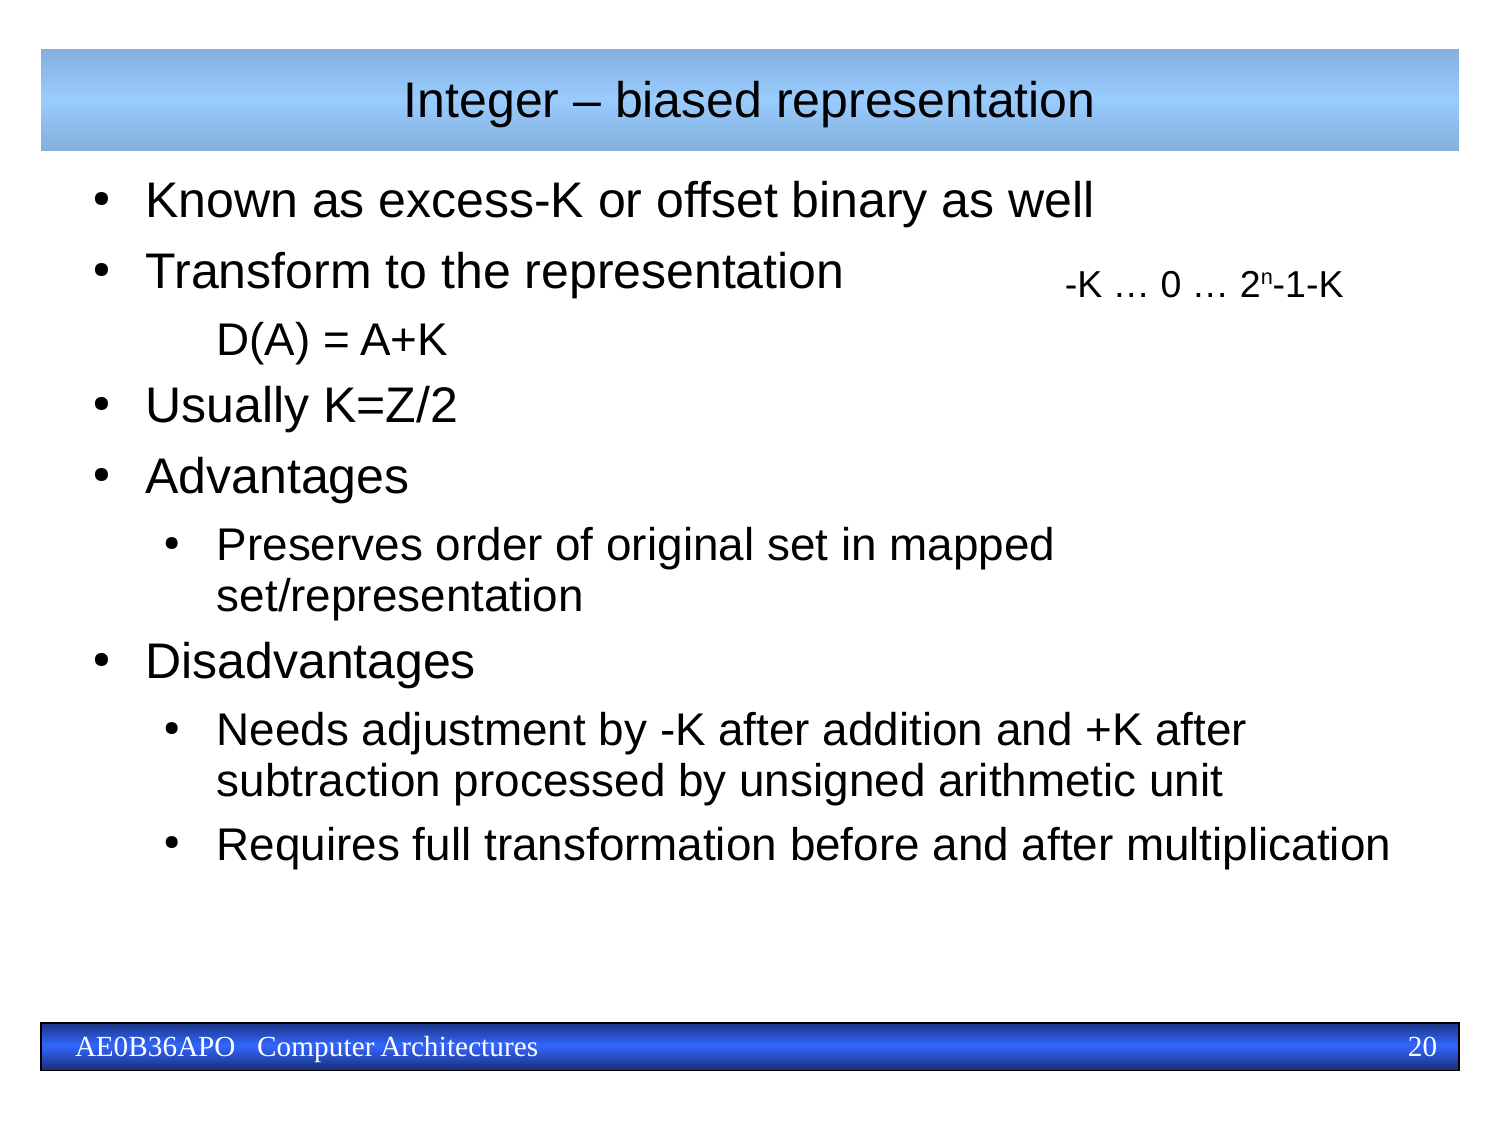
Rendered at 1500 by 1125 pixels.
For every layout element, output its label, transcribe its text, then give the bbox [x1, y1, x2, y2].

title Integer – biased representation [41, 49, 1459, 151]
text_box -K … 0 … 2n-1-K [1050, 255, 1406, 313]
list Known as excess-K or offset binary as well Transform to the representation D(A) = A+K Usually K=Z/2 Advantages Preserves order of original set in mapped set/representation Disadvantages Needs adjustment by -K after addition and +K after subtraction processed by unsigned arithmetic unit Requires full transformation before and after multiplication [75, 172, 1426, 916]
